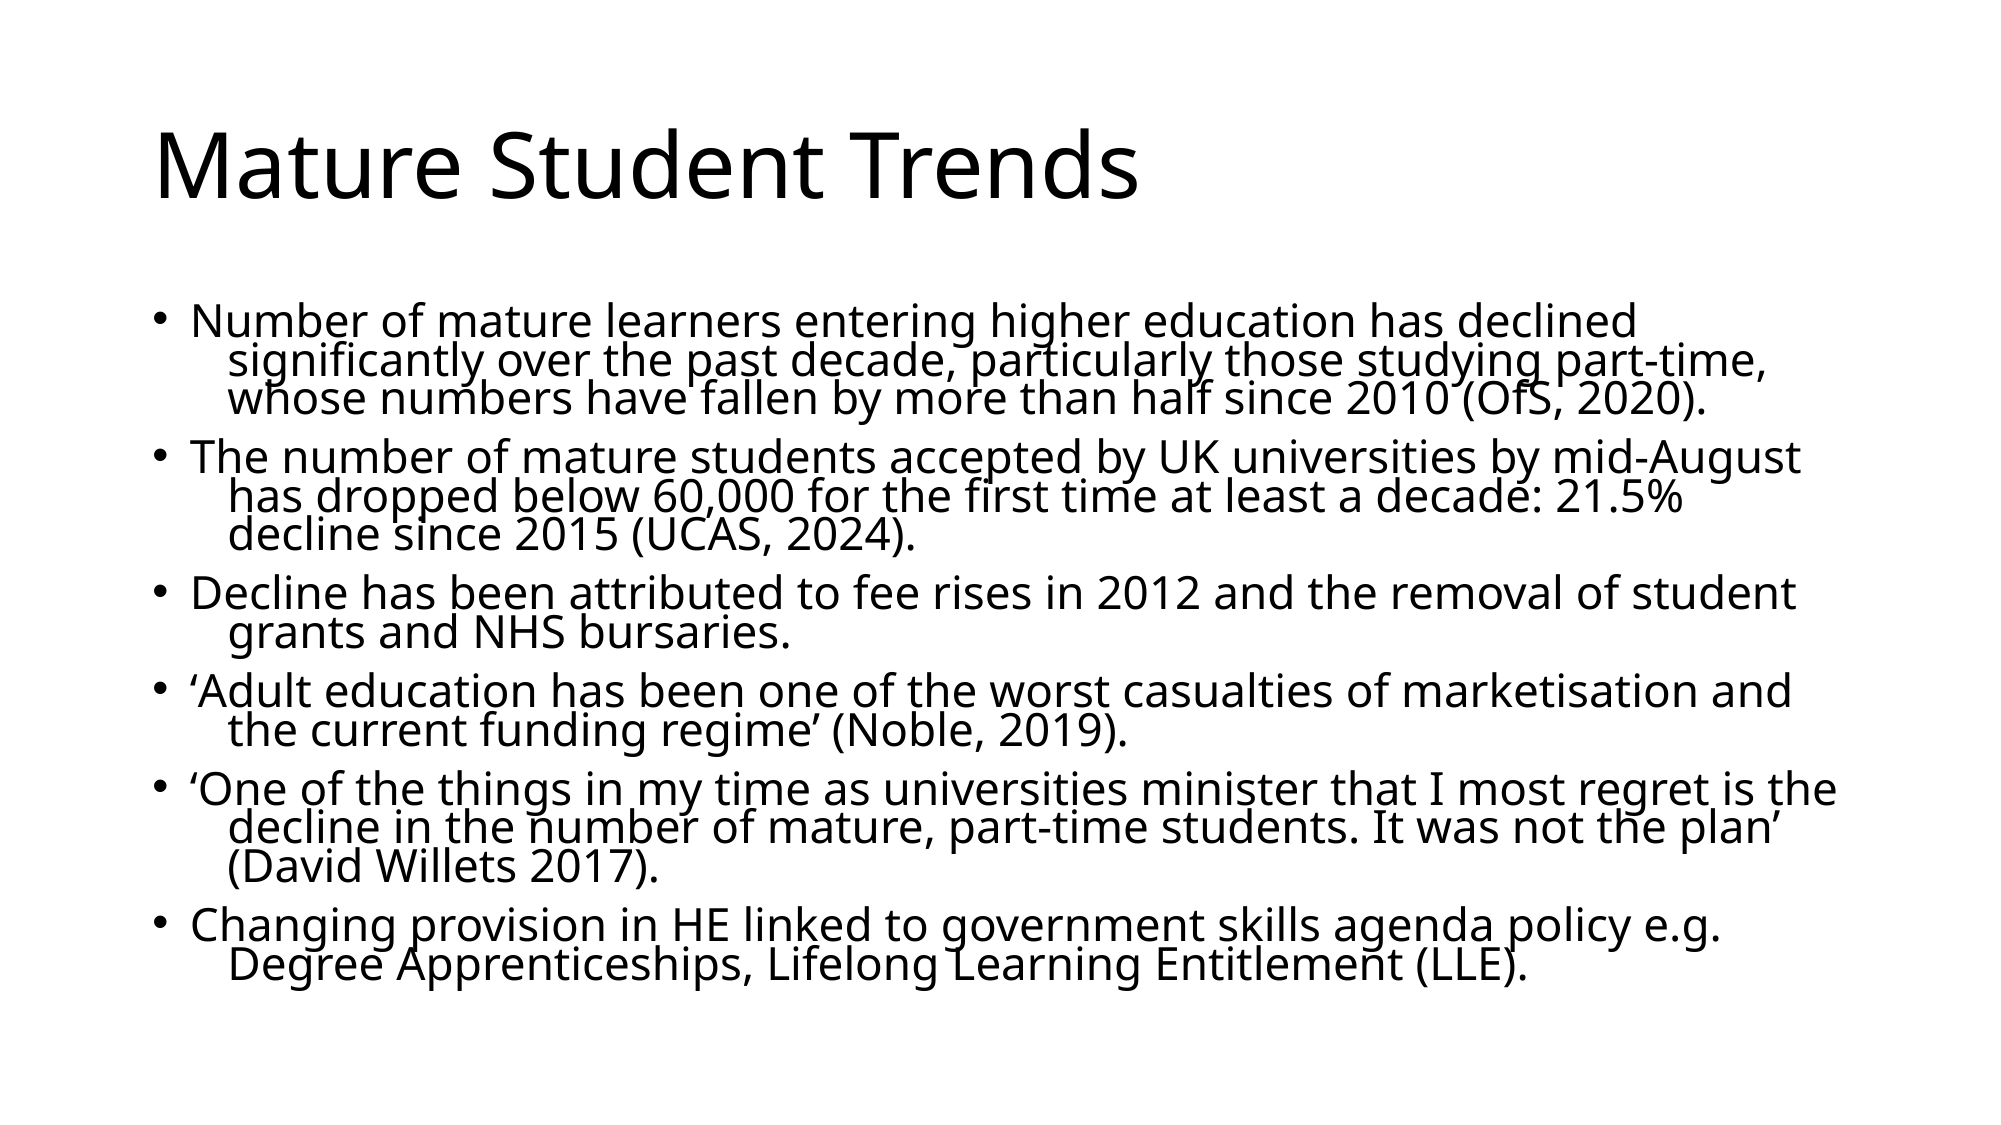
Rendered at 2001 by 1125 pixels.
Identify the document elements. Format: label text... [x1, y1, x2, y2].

list Number of mature learners entering higher education has declined significantly over the past decade, particularly those studying part-time, whose numbers have fallen by more than half since 2010 (OfS, 2020). The number of mature students accepted by UK universities by mid-August has dropped below 60,000 for the first time at least a decade: 21.5% decline since 2015 (UCAS, 2024). Decline has been attributed to fee rises in 2012 and the removal of student grants and NHS bursaries. ‘Adult education has been one of the worst casualties of marketisation and the current funding regime’ (Noble, 2019). ‘One of the things in my time as universities minister that I most regret is the decline in the number of mature, part-time students. It was not the plan’ (David Willets 2017). Changing provision in HE linked to government skills agenda policy e.g. Degree Apprenticeships, Lifelong Learning Entitlement (LLE). [137, 299, 1863, 1014]
title Mature Student Trends [137, 59, 1863, 278]
